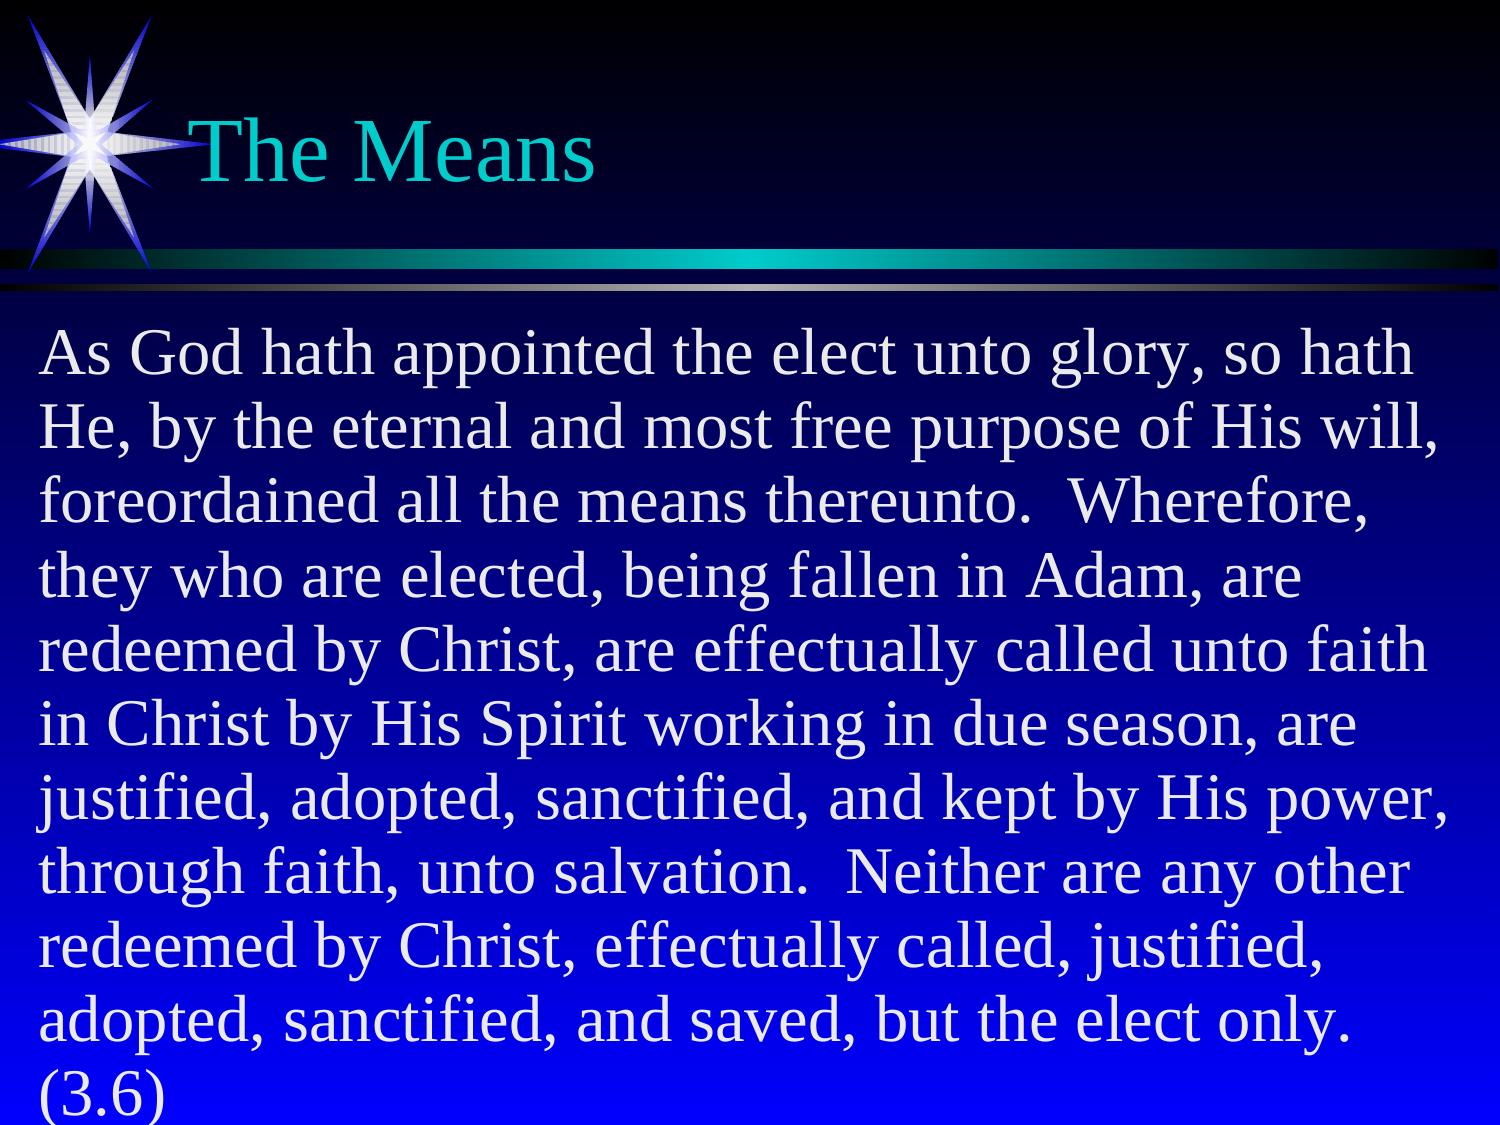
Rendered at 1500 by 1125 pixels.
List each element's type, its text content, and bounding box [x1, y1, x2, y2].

title The Means [187, 63, 1463, 237]
text_box As God hath appointed the elect unto glory, so hath He, by the eternal and most free purpose of His will, foreordained all the means thereunto. Wherefore, they who are elected, being fallen in Adam, are redeemed by Christ, are effectually called unto faith in Christ by His Spirit working in due season, are justified, adopted, sanctified, and kept by His power, through faith, unto salvation. Neither are any other redeemed by Christ, effectually called, justified, adopted, sanctified, and saved, but the elect only. (3.6) [23, 307, 1469, 1125]
